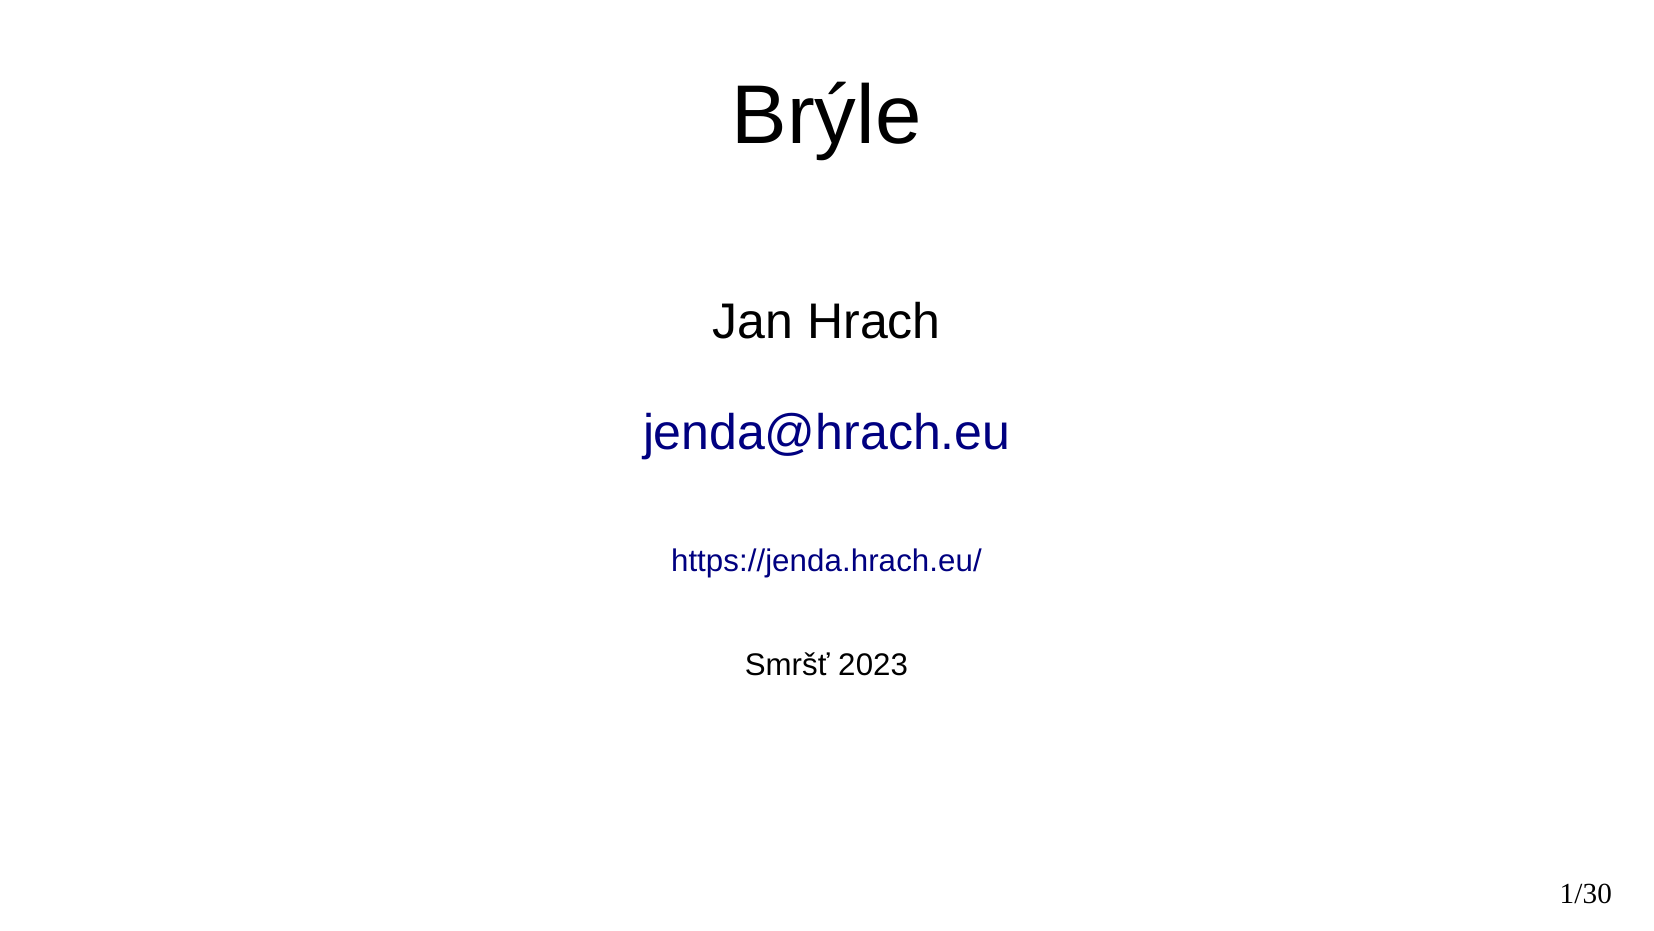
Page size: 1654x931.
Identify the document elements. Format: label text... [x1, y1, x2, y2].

subtitle Jan Hrach jenda@hrach.eu https://jenda.hrach.eu/ Smršť 2023 [82, 217, 1571, 757]
title Brýle [82, 37, 1571, 193]
